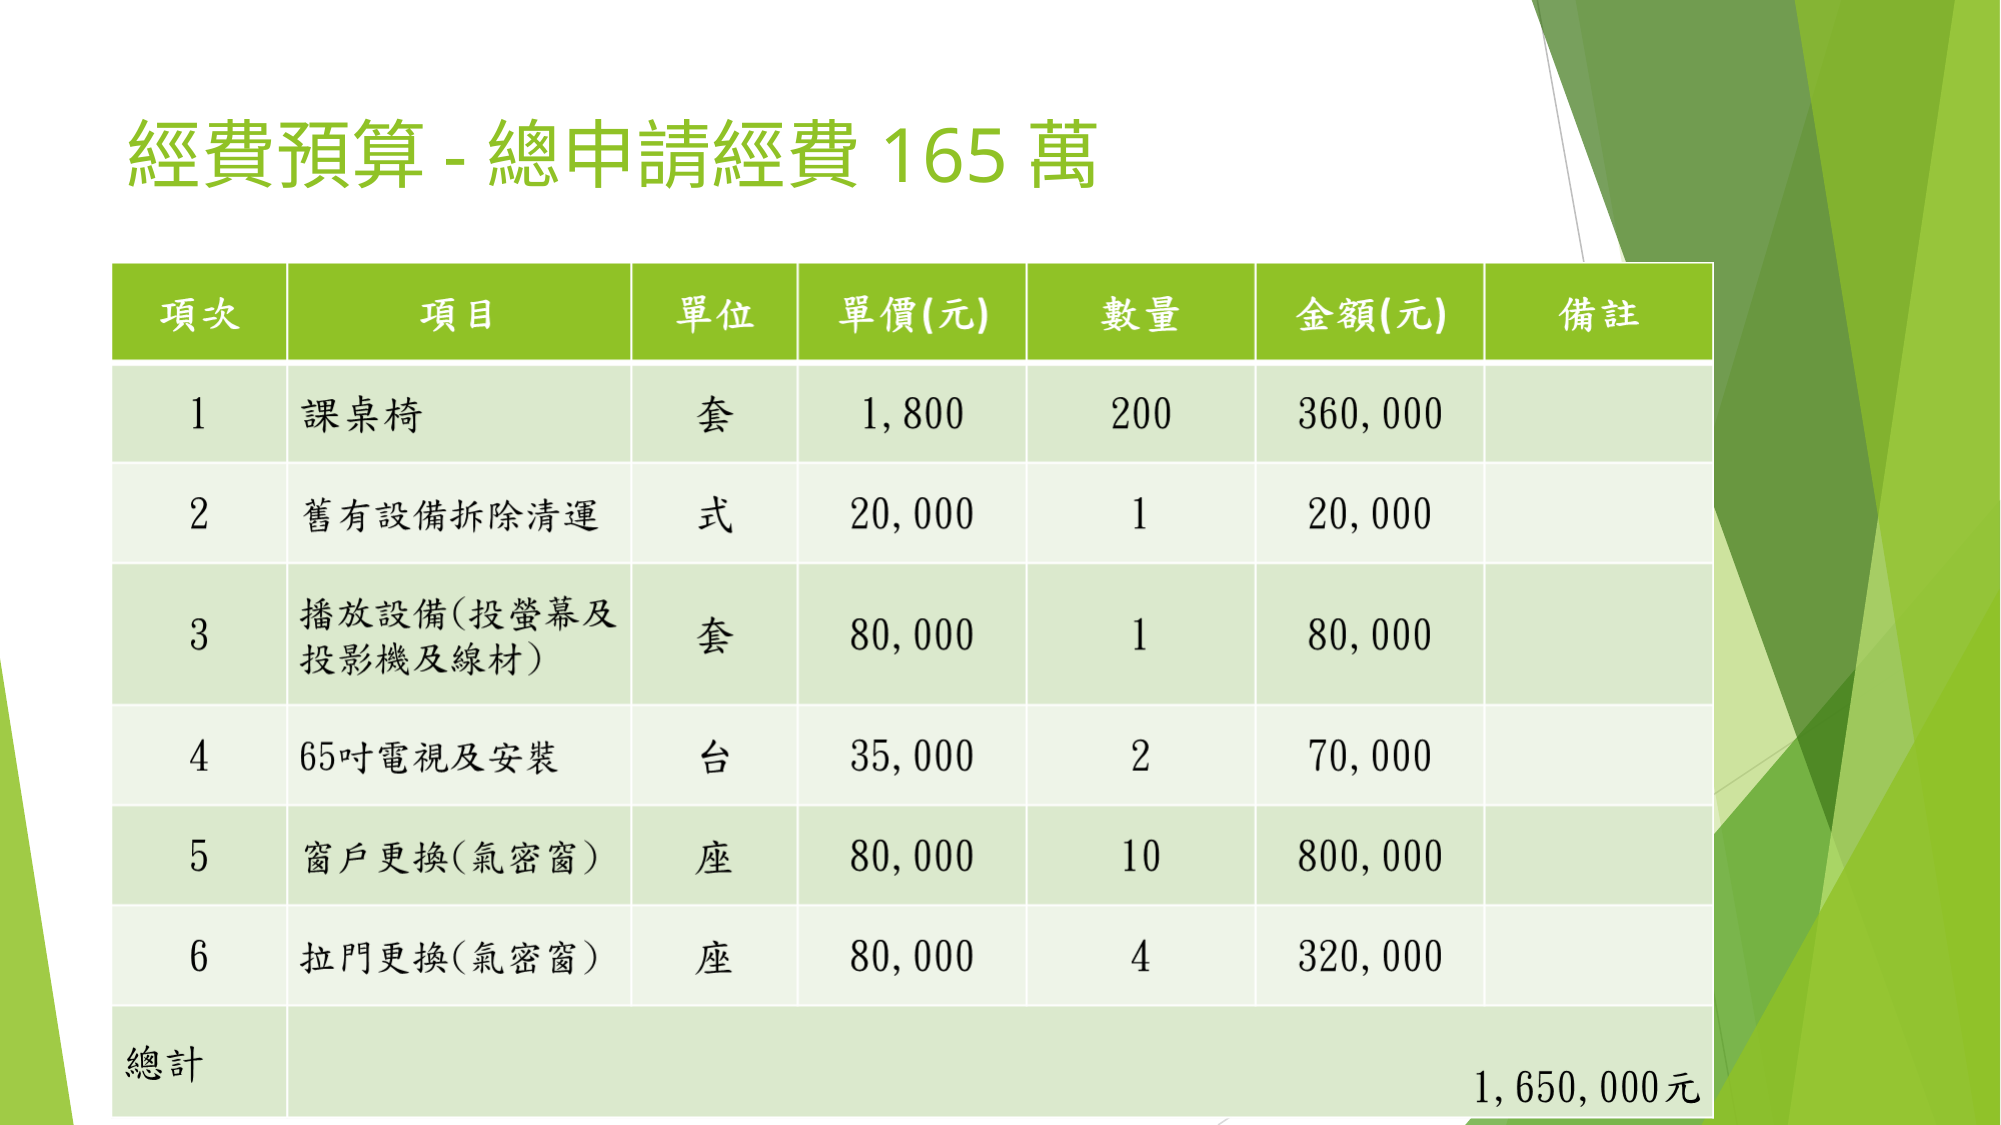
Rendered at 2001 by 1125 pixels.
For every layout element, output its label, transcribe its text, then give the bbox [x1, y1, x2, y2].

picture [111, 262, 1714, 1125]
title 經費預算-總申請經費165萬 [111, 99, 1522, 262]
